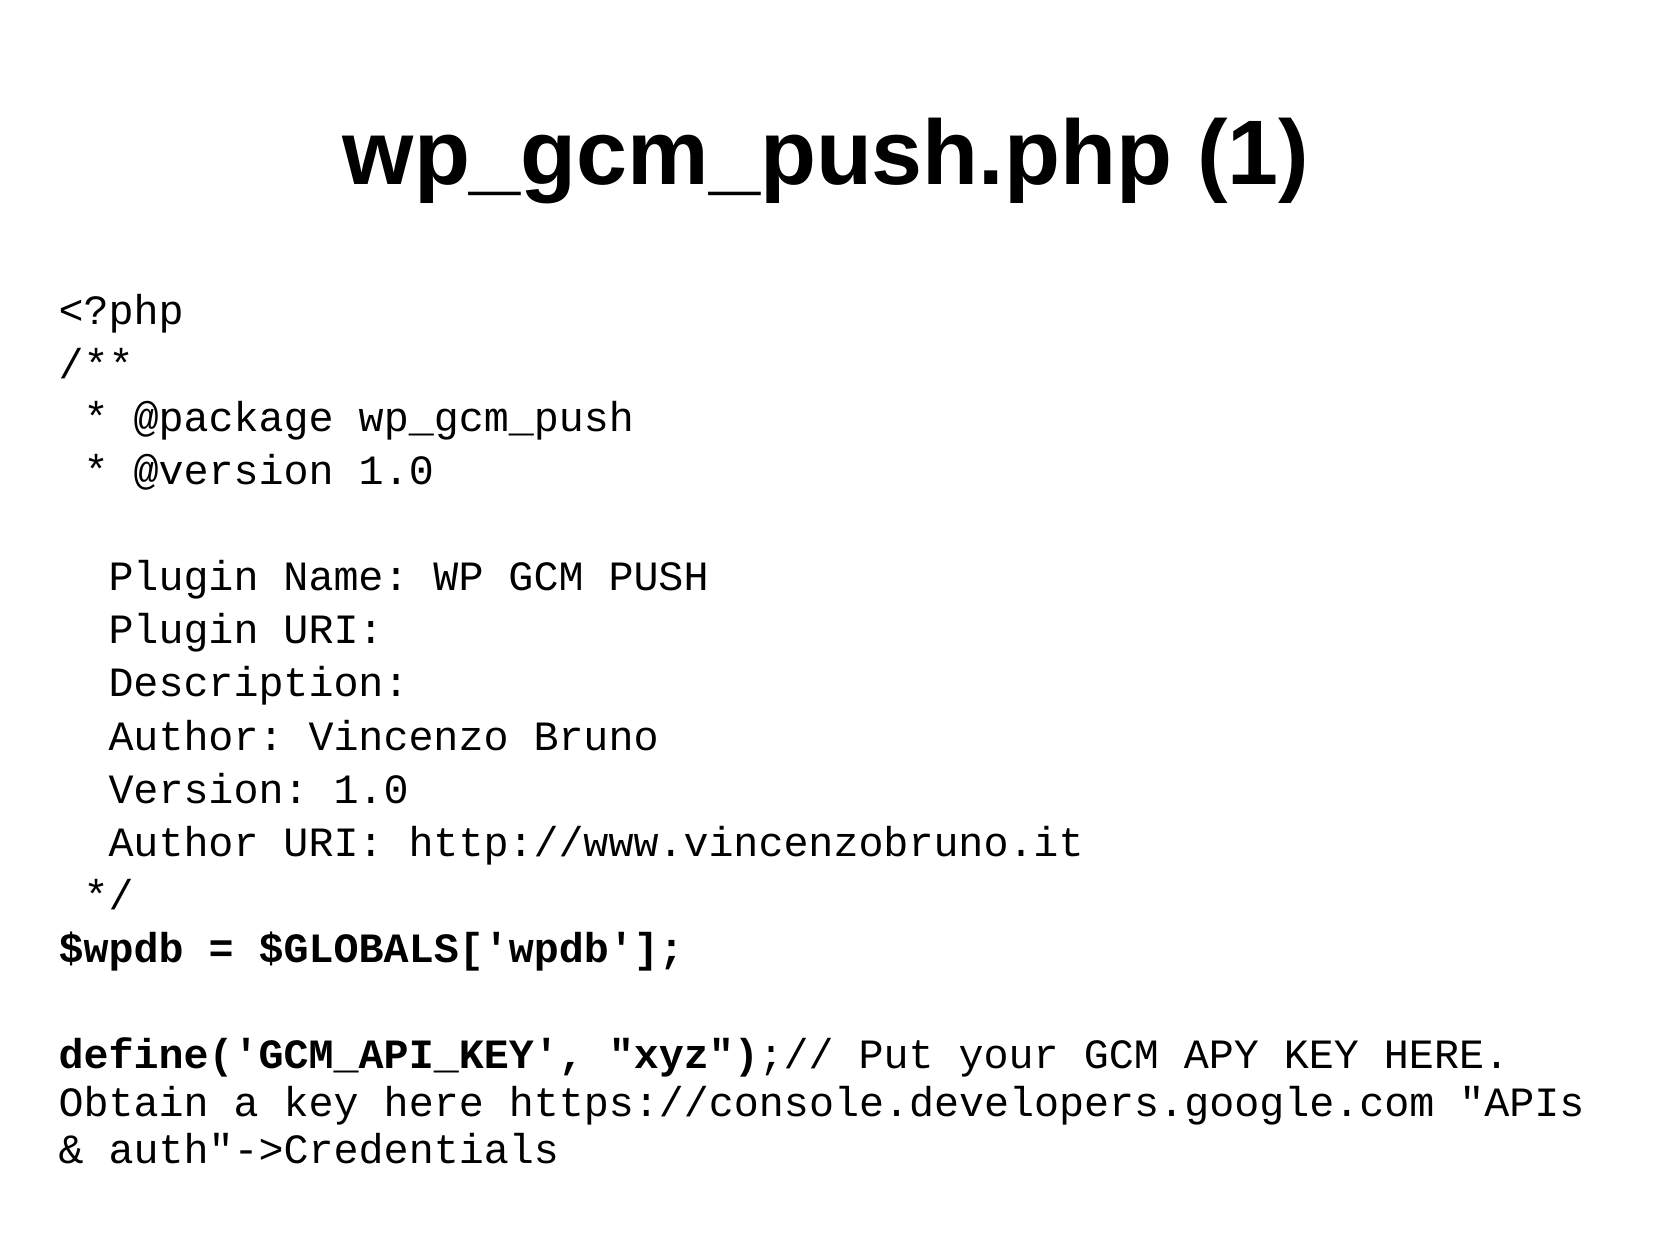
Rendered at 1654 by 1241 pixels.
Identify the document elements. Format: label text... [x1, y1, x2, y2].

title wp_gcm_push.php (1) [82, 49, 1571, 257]
list <?php /** * @package wp_gcm_push * @version 1.0 Plugin Name: WP GCM PUSH Plugin URI: Description: Author: Vincenzo Bruno Version: 1.0 Author URI: http://www.vincenzobruno.it */ $wpdb = $GLOBALS['wpdb']; define('GCM_API_KEY', "xyz");// Put your GCM APY KEY HERE. Obtain a key here https://console.developers.google.com "APIs & auth"->Credentials [58, 290, 1619, 1182]
